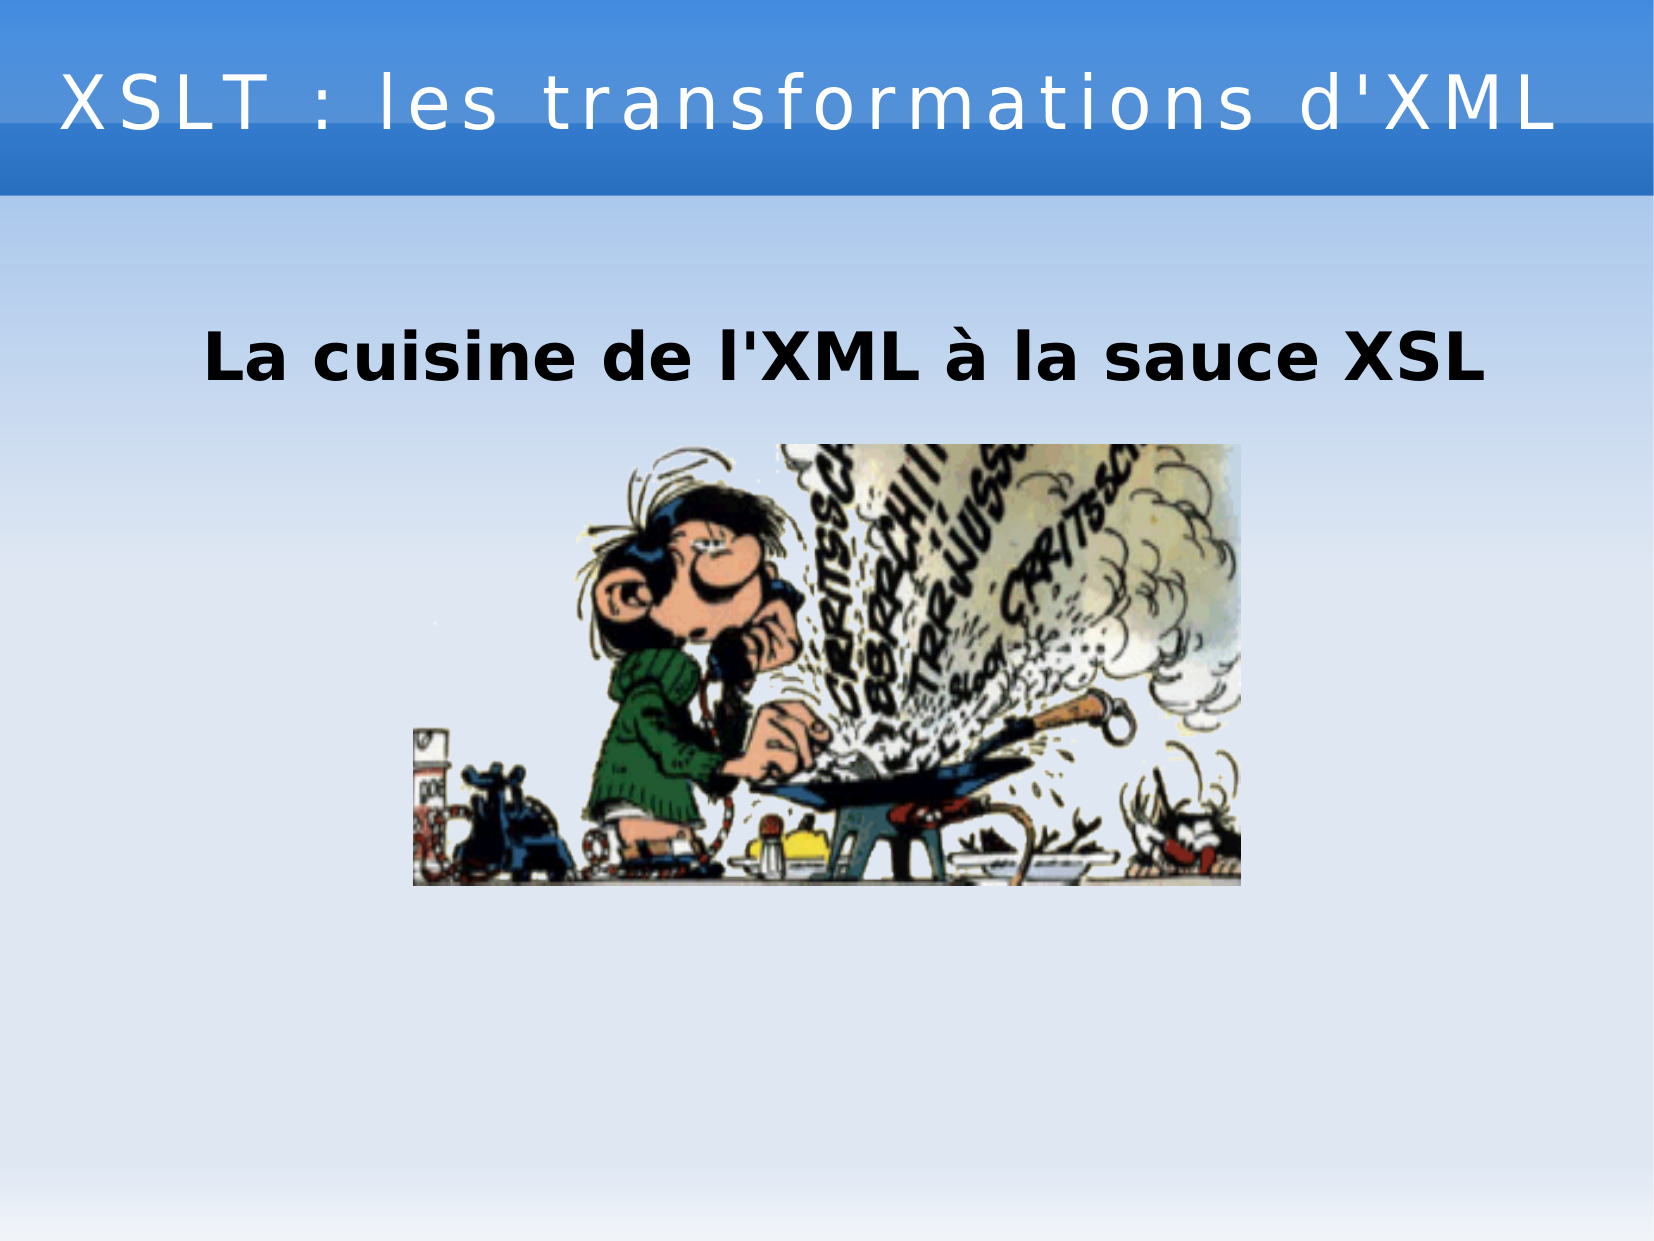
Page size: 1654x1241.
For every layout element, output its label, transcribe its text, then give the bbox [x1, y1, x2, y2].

title XSLT : les transformations d'XML [59, 29, 1625, 178]
subtitle La cuisine de l'XML à la sauce XSL [82, 290, 1571, 502]
picture [0, 0, 1654, 1241]
